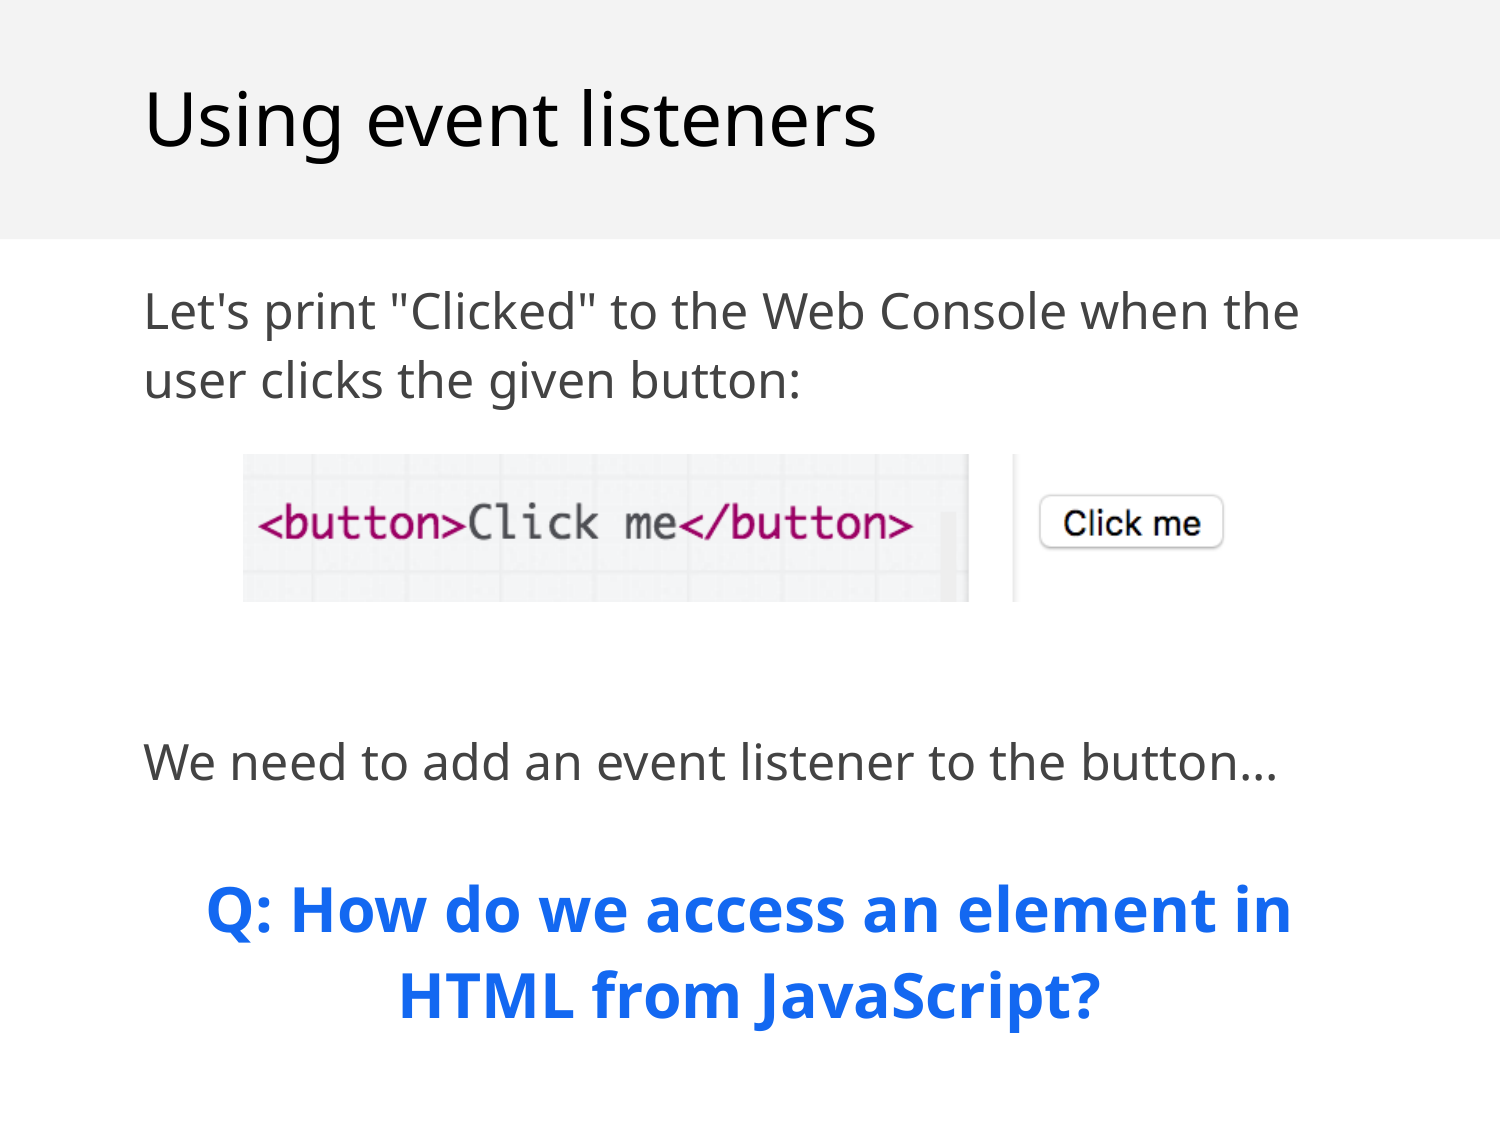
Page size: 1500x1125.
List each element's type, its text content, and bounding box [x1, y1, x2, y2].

picture [243, 454, 1257, 602]
title Using event listeners [128, 56, 1372, 183]
list We need to add an event listener to the button... Q: How do we access an element in HTML from JavaScript? [128, 705, 1372, 1039]
list Let's print "Clicked" to the Web Console when the user clicks the given button: [128, 255, 1372, 382]
